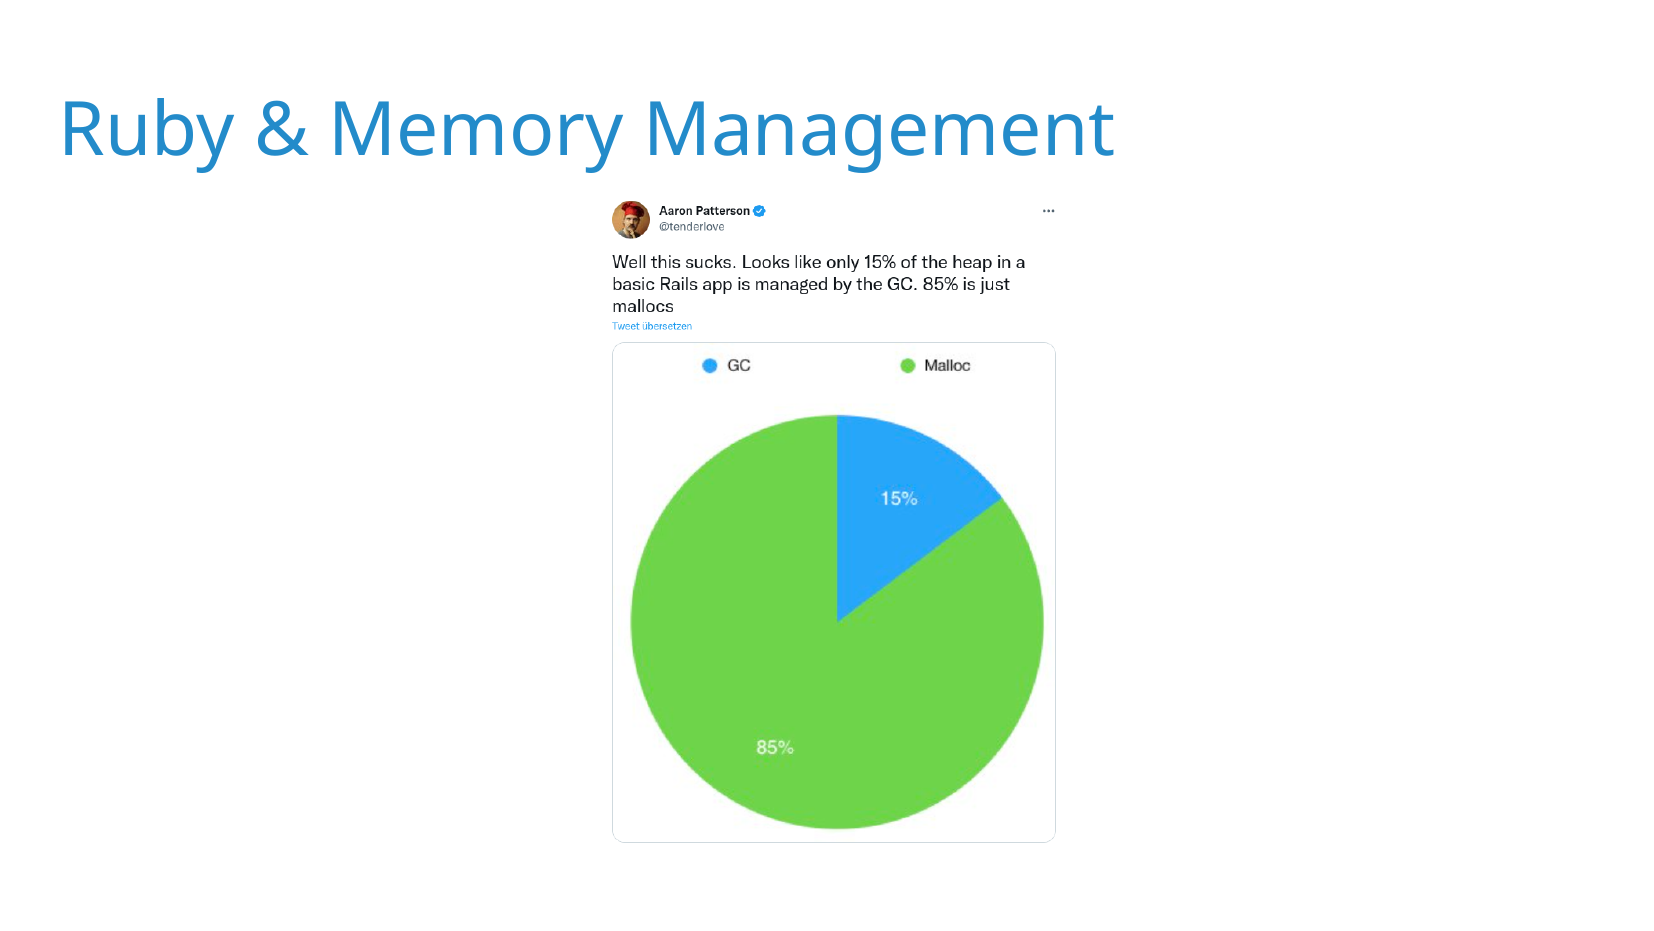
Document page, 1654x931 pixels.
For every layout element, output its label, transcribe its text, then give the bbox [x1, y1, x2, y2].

picture [600, 194, 1062, 851]
title Ruby & Memory Management [59, 59, 1595, 178]
